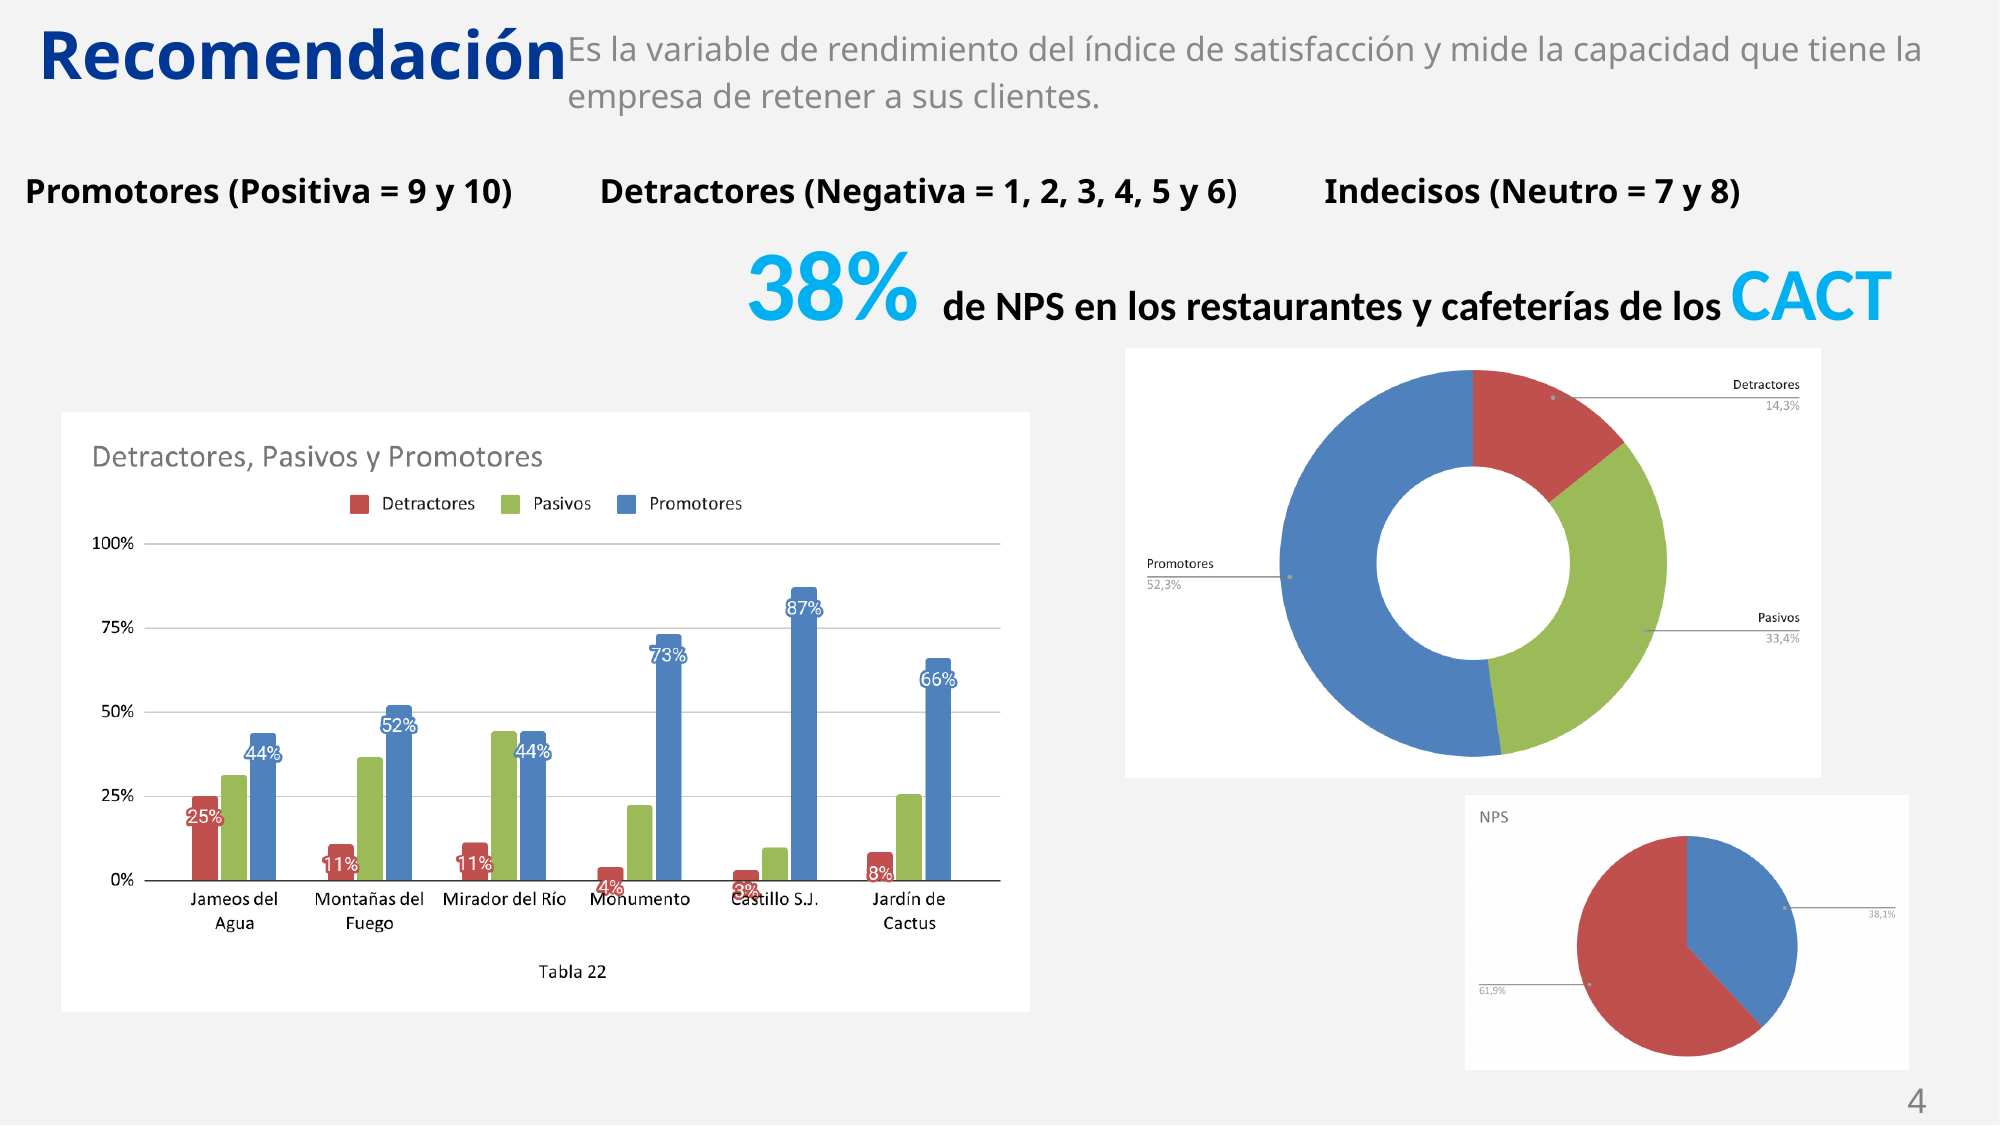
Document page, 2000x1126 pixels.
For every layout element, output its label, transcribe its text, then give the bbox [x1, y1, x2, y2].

text_box Promotores (Positiva = 9 y 10) Detractores (Negativa = 1, 2, 3, 4, 5 y 6) Indecisos (Neutro = 7 y 8) [24, 137, 1834, 243]
slide_number 1 [1478, 1069, 1945, 1126]
text_box Es la variable de rendimiento del índice de satisfacción y mide la capacidad que tiene la empresa de retener a sus clientes. [539, 2, 2000, 229]
picture [1125, 348, 1821, 778]
picture [1465, 795, 1909, 1070]
text_box Recomendación [38, 0, 1110, 106]
text_box 38% de NPS en los restaurantes y cafeterías de los CACT [588, 229, 1909, 350]
picture [61, 412, 1030, 1012]
